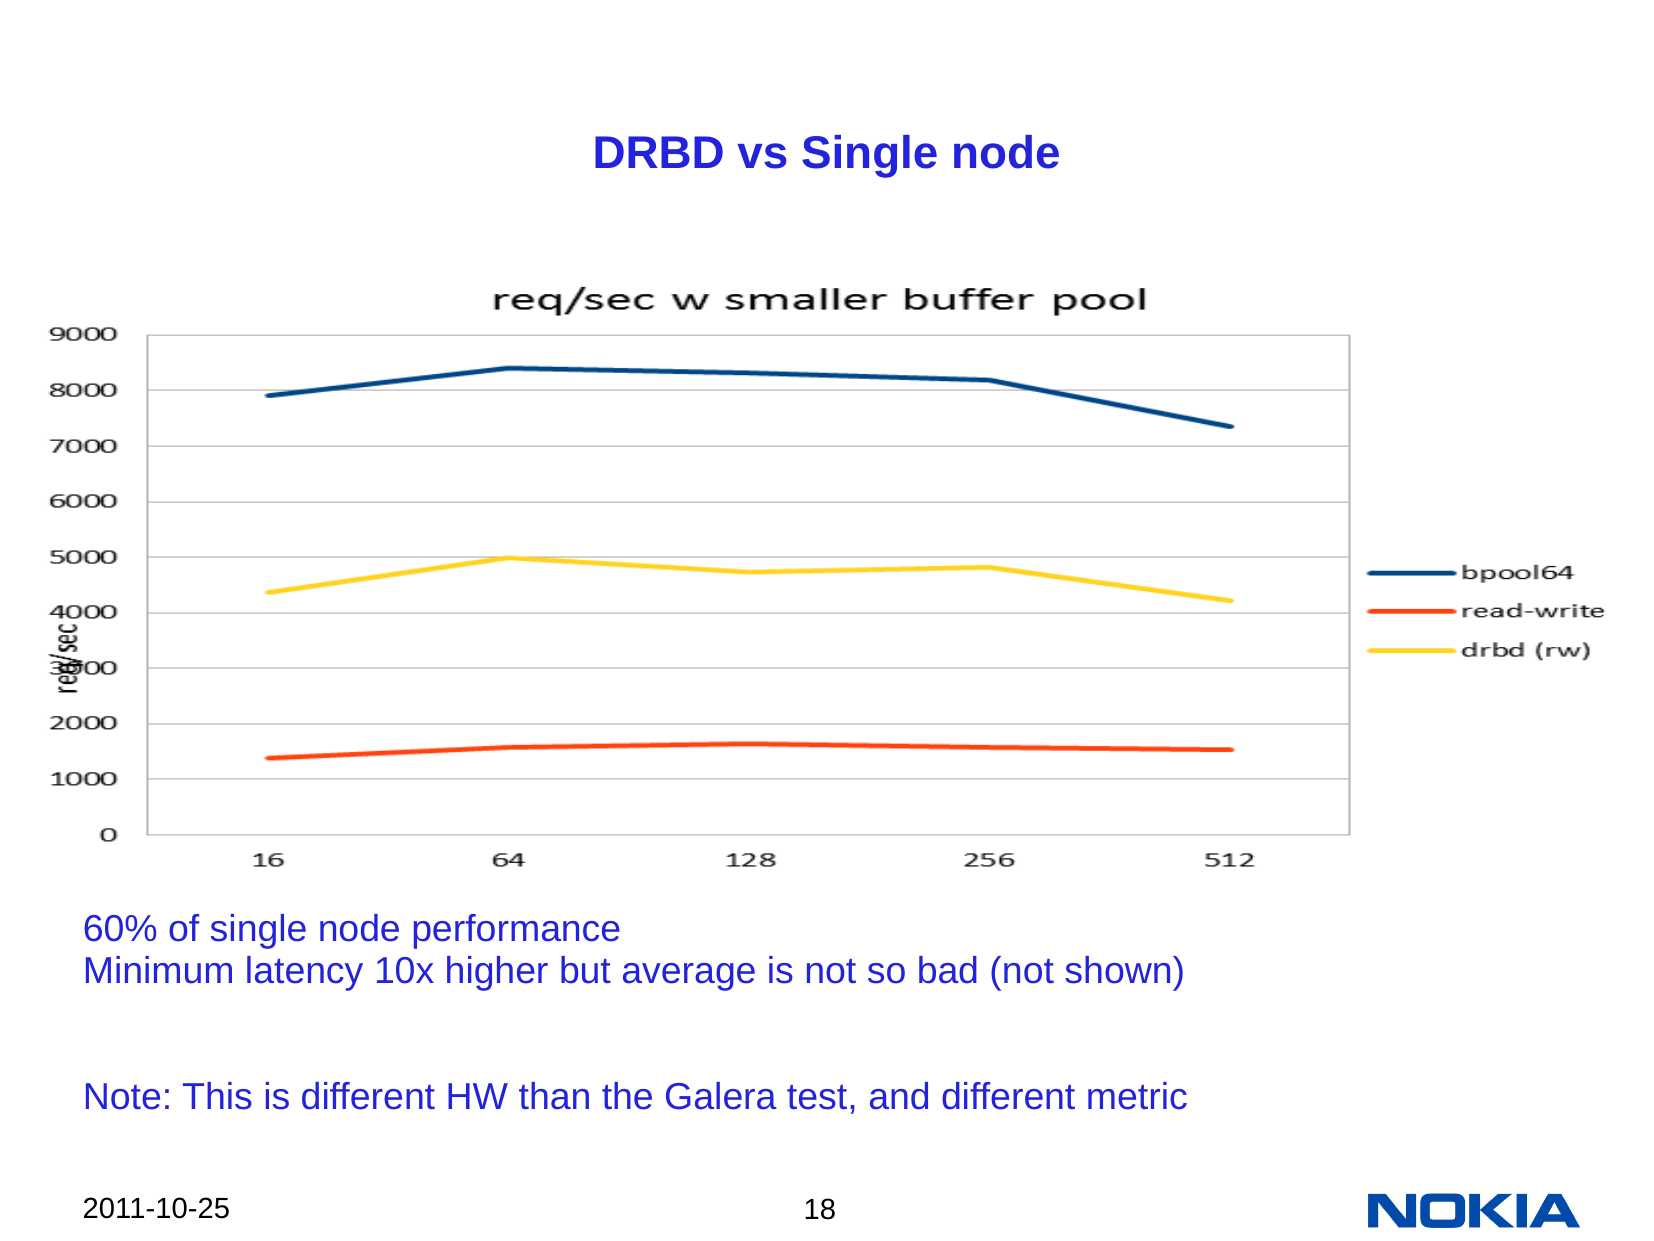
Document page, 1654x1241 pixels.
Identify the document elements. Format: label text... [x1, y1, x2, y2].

picture [1347, 1184, 1601, 1233]
title DRBD vs Single node [82, 49, 1571, 257]
picture [0, 262, 1651, 901]
text_box 60% of single node performance Minimum latency 10x higher but average is not so bad (not shown) Note: This is different HW than the Galera test, and different metric [68, 900, 1452, 1135]
